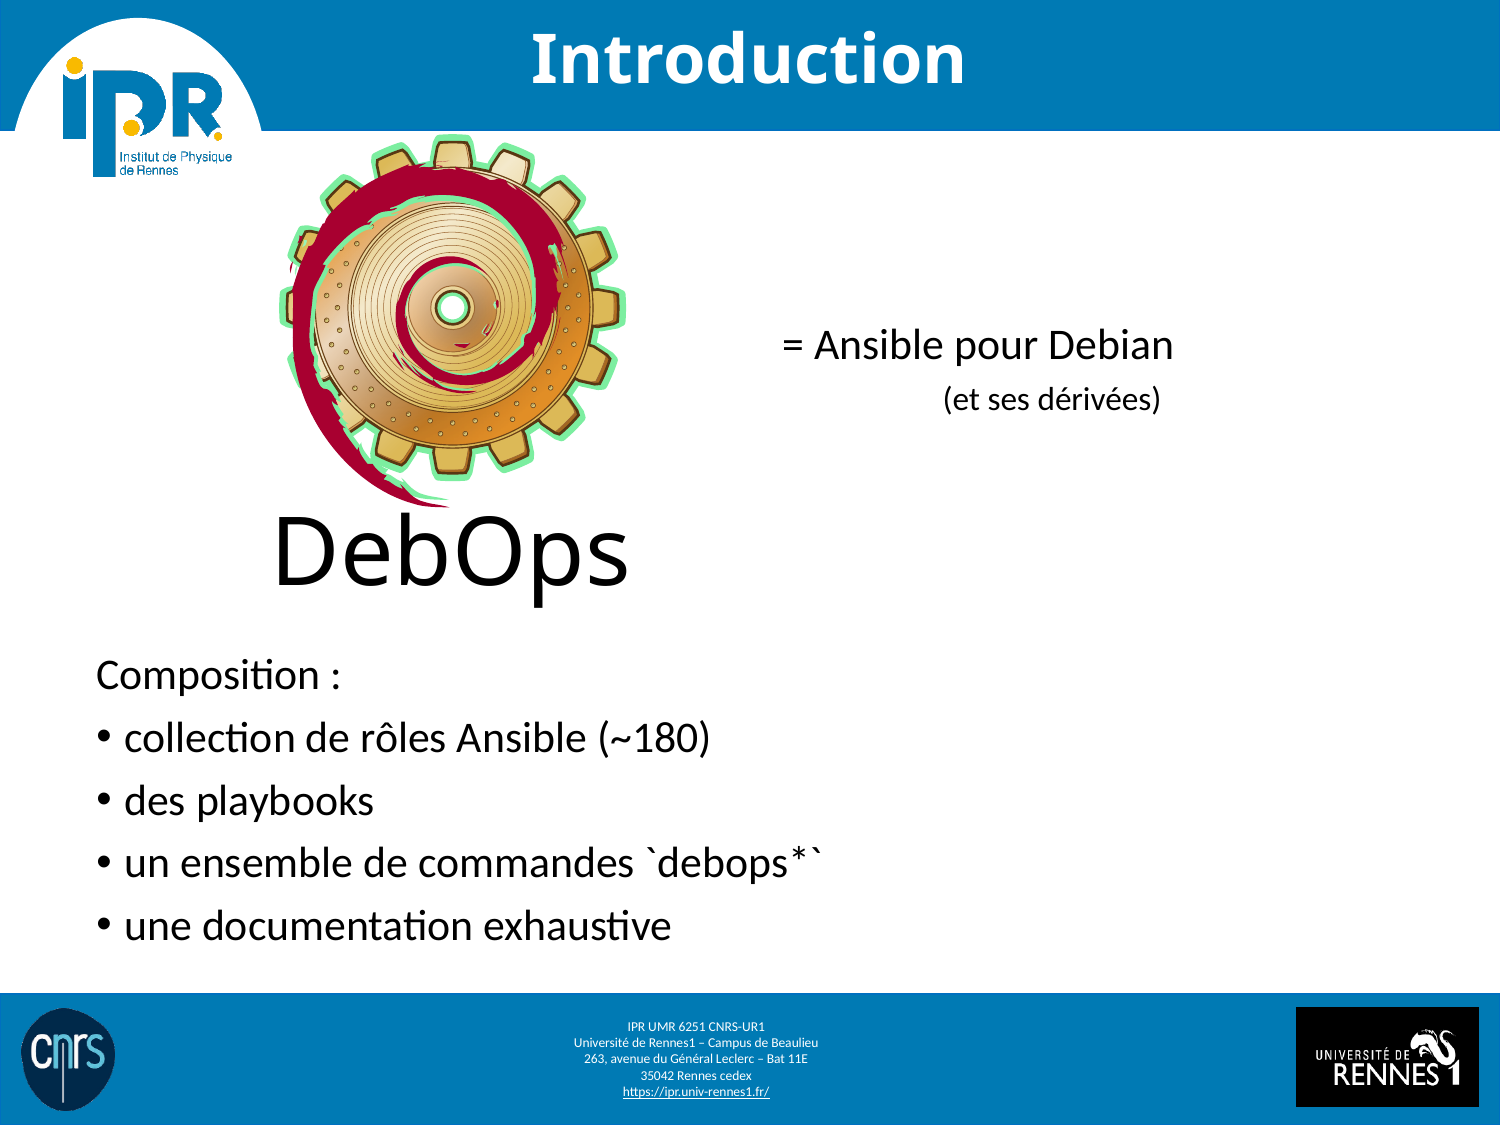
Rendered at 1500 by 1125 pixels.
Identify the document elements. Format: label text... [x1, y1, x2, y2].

title Introduction [414, 0, 1086, 122]
list = Ansible pour Debian (et ses dérivées) [767, 314, 1312, 433]
picture [22, 1009, 114, 1110]
picture [63, 57, 232, 181]
picture [263, 130, 644, 617]
picture [1297, 1008, 1478, 1106]
list Composition : collection de rôles Ansible (~180) des playbooks un ensemble de commandes `debops*` une documentation exhaustive [81, 643, 1376, 987]
